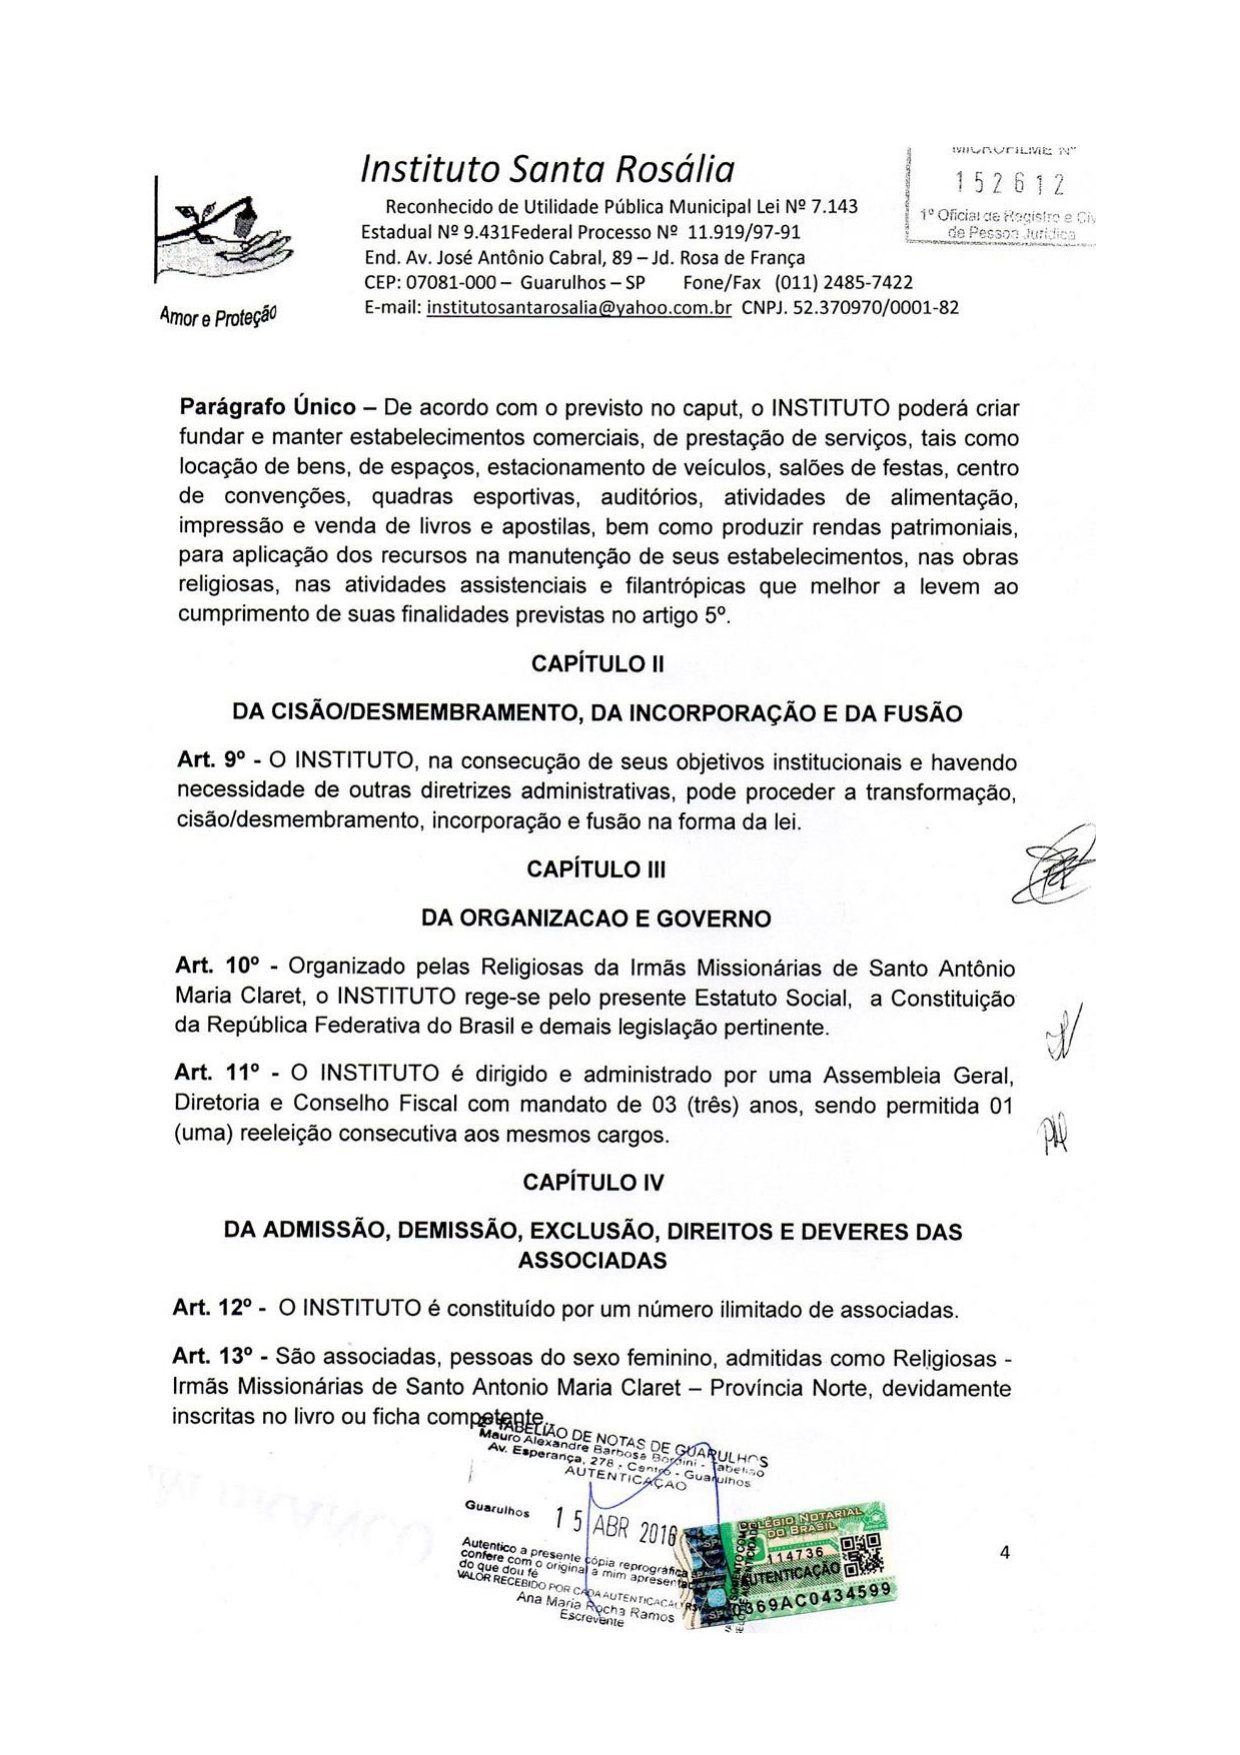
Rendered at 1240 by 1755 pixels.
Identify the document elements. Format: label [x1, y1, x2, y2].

text_box [148, 148, 1096, 1633]
